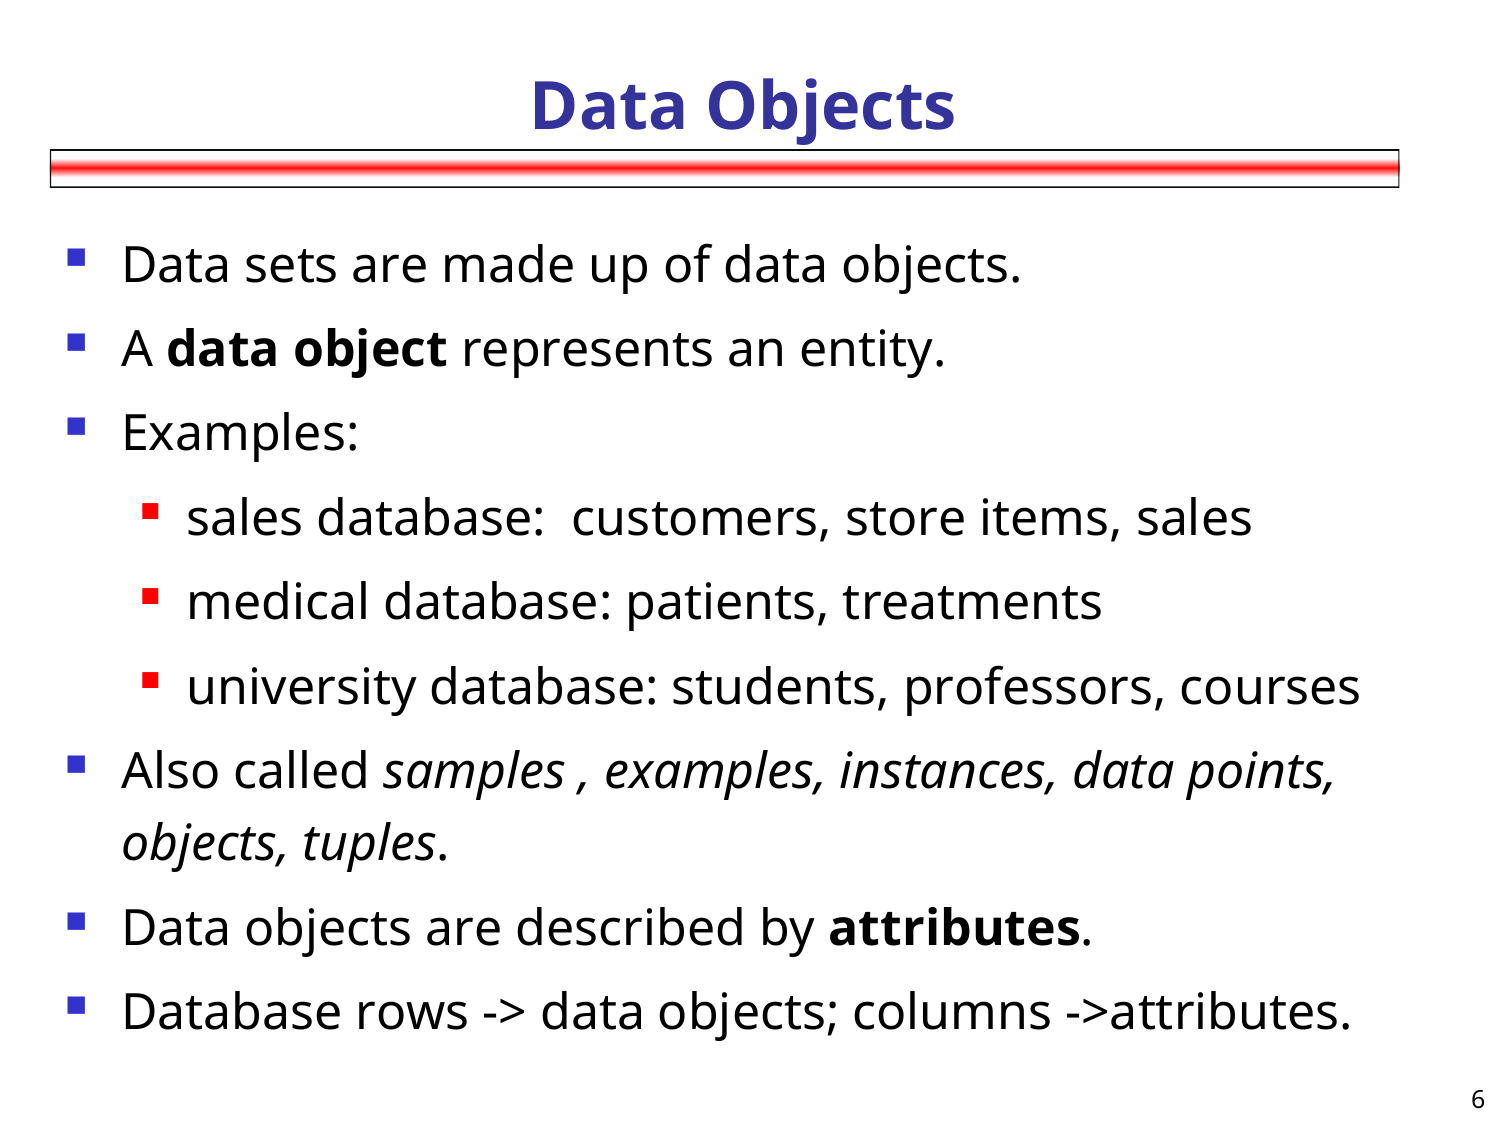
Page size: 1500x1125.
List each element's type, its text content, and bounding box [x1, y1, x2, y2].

list Data sets are made up of data objects. A data object represents an entity. Examples: sales database: customers, store items, sales medical database: patients, treatments university database: students, professors, courses Also called samples , examples, instances, data points, objects, tuples. Data objects are described by attributes. Database rows -> data objects; columns ->attributes. [49, 212, 1500, 1063]
title Data Objects [24, 49, 1463, 150]
text_box <number> [1187, 1063, 1500, 1125]
